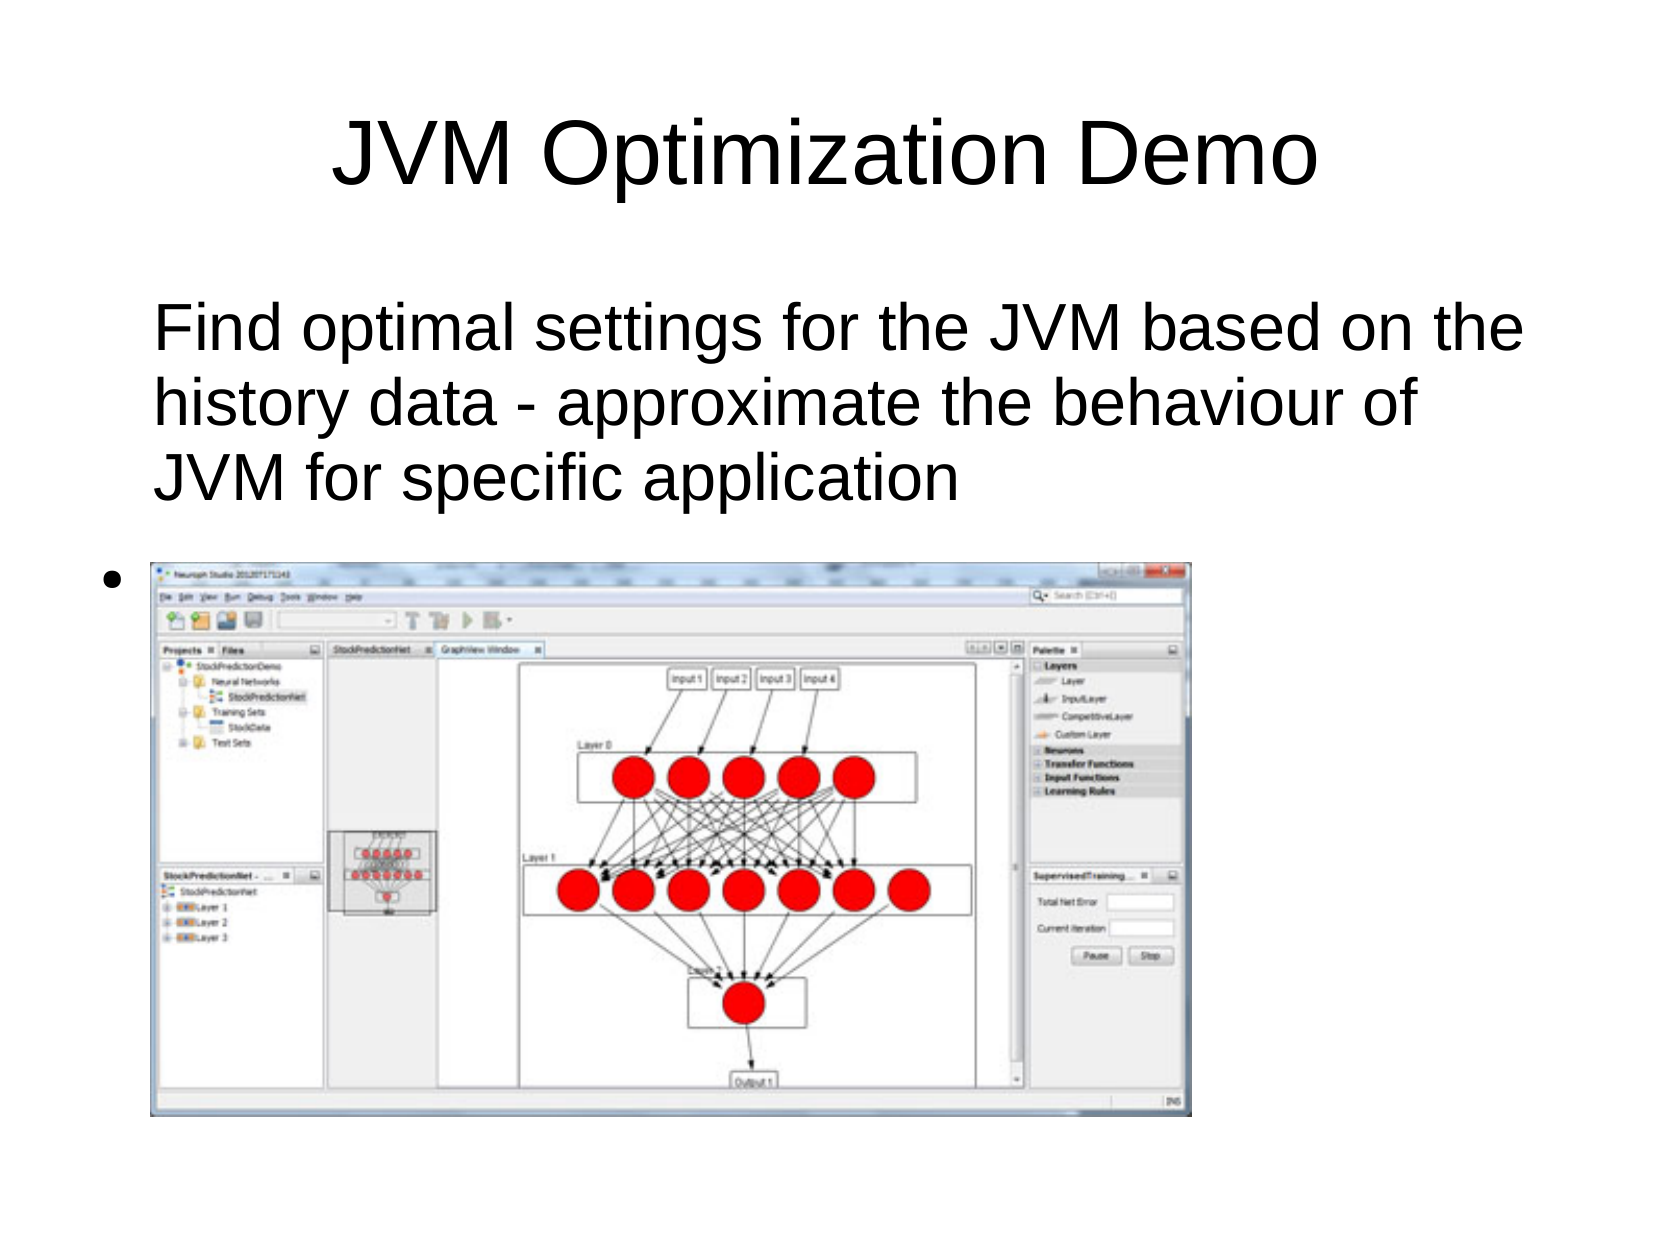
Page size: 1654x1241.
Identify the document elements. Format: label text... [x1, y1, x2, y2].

list Find optimal settings for the JVM based on the history data - approximate the behaviour of JVM for specific application [82, 290, 1571, 1109]
title JVM Optimization Demo [82, 49, 1571, 257]
picture [150, 562, 1192, 1117]
